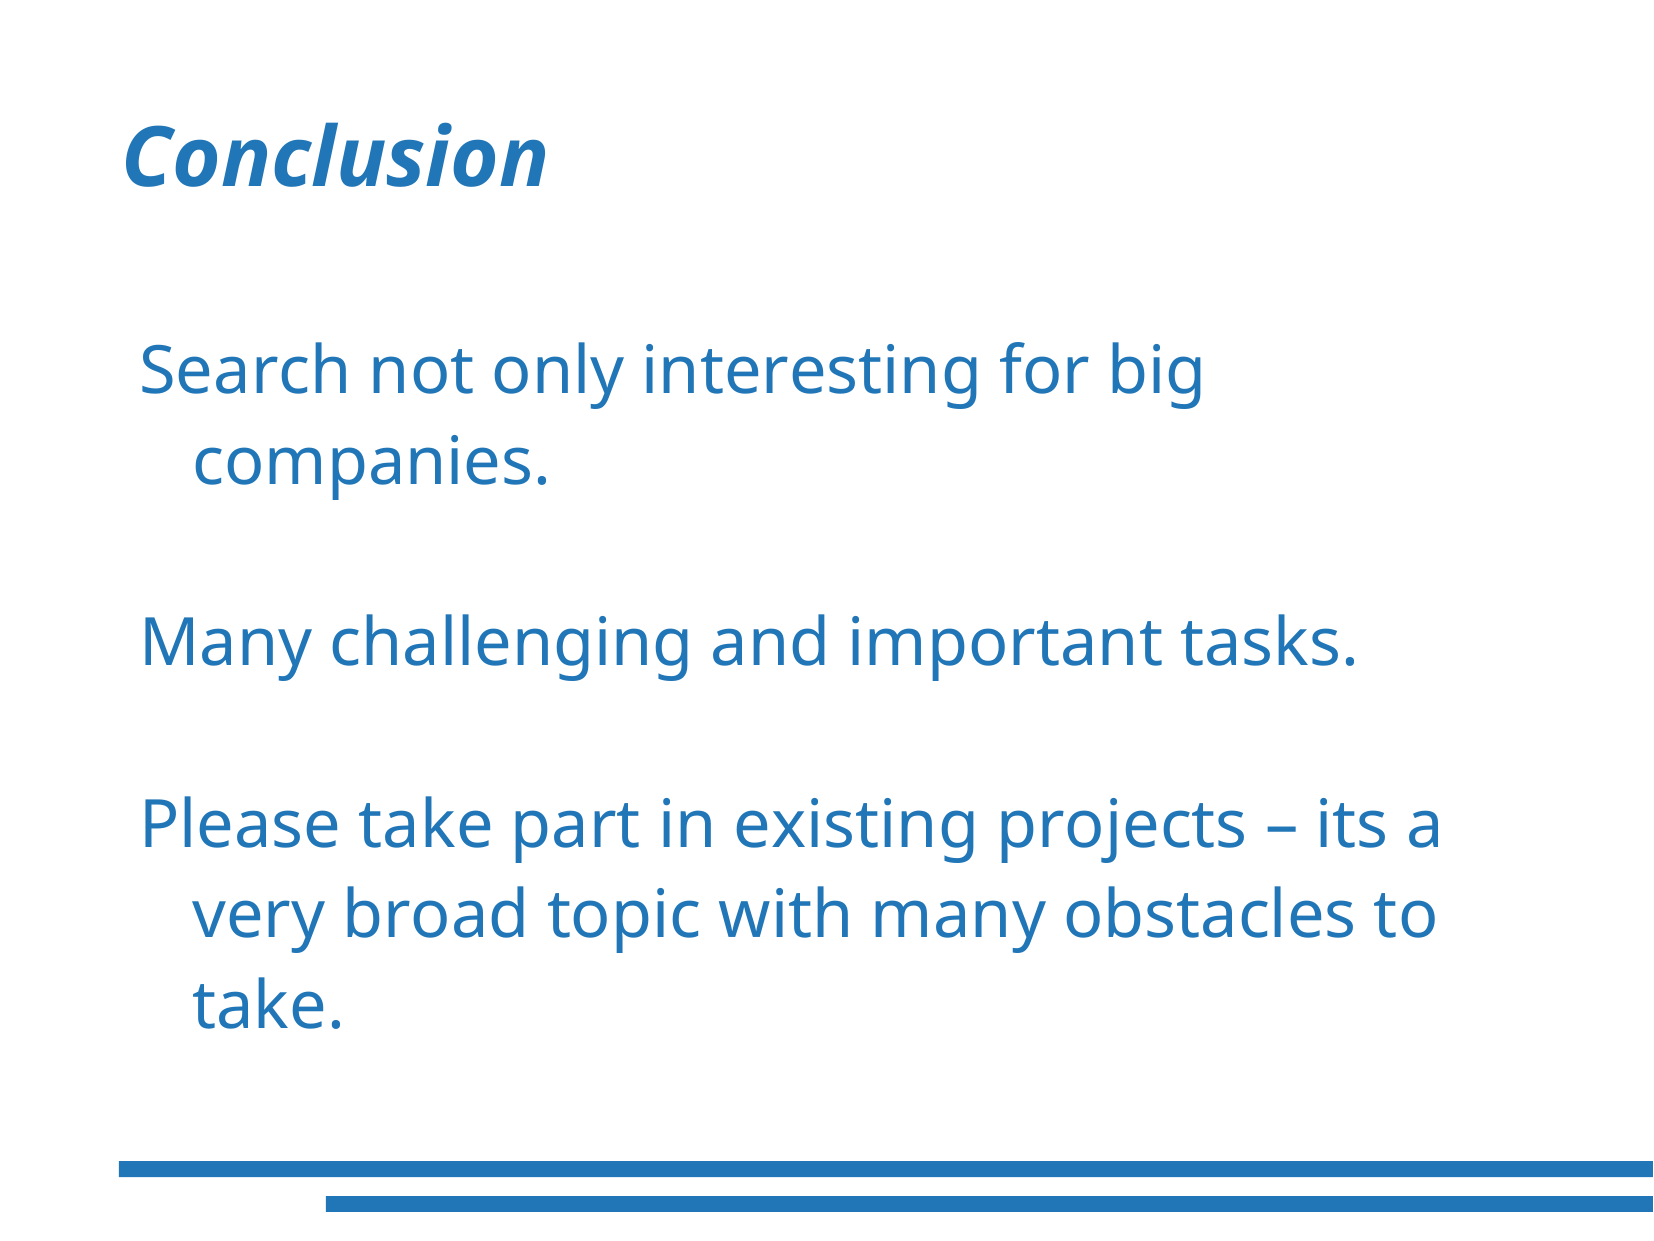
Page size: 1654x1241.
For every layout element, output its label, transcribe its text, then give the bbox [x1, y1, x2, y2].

title Conclusion [121, 50, 1534, 258]
list Search not only interesting for big companies. Many challenging and important tasks. Please take part in existing projects – its a very broad topic with many obstacles to take. [121, 322, 1561, 1133]
